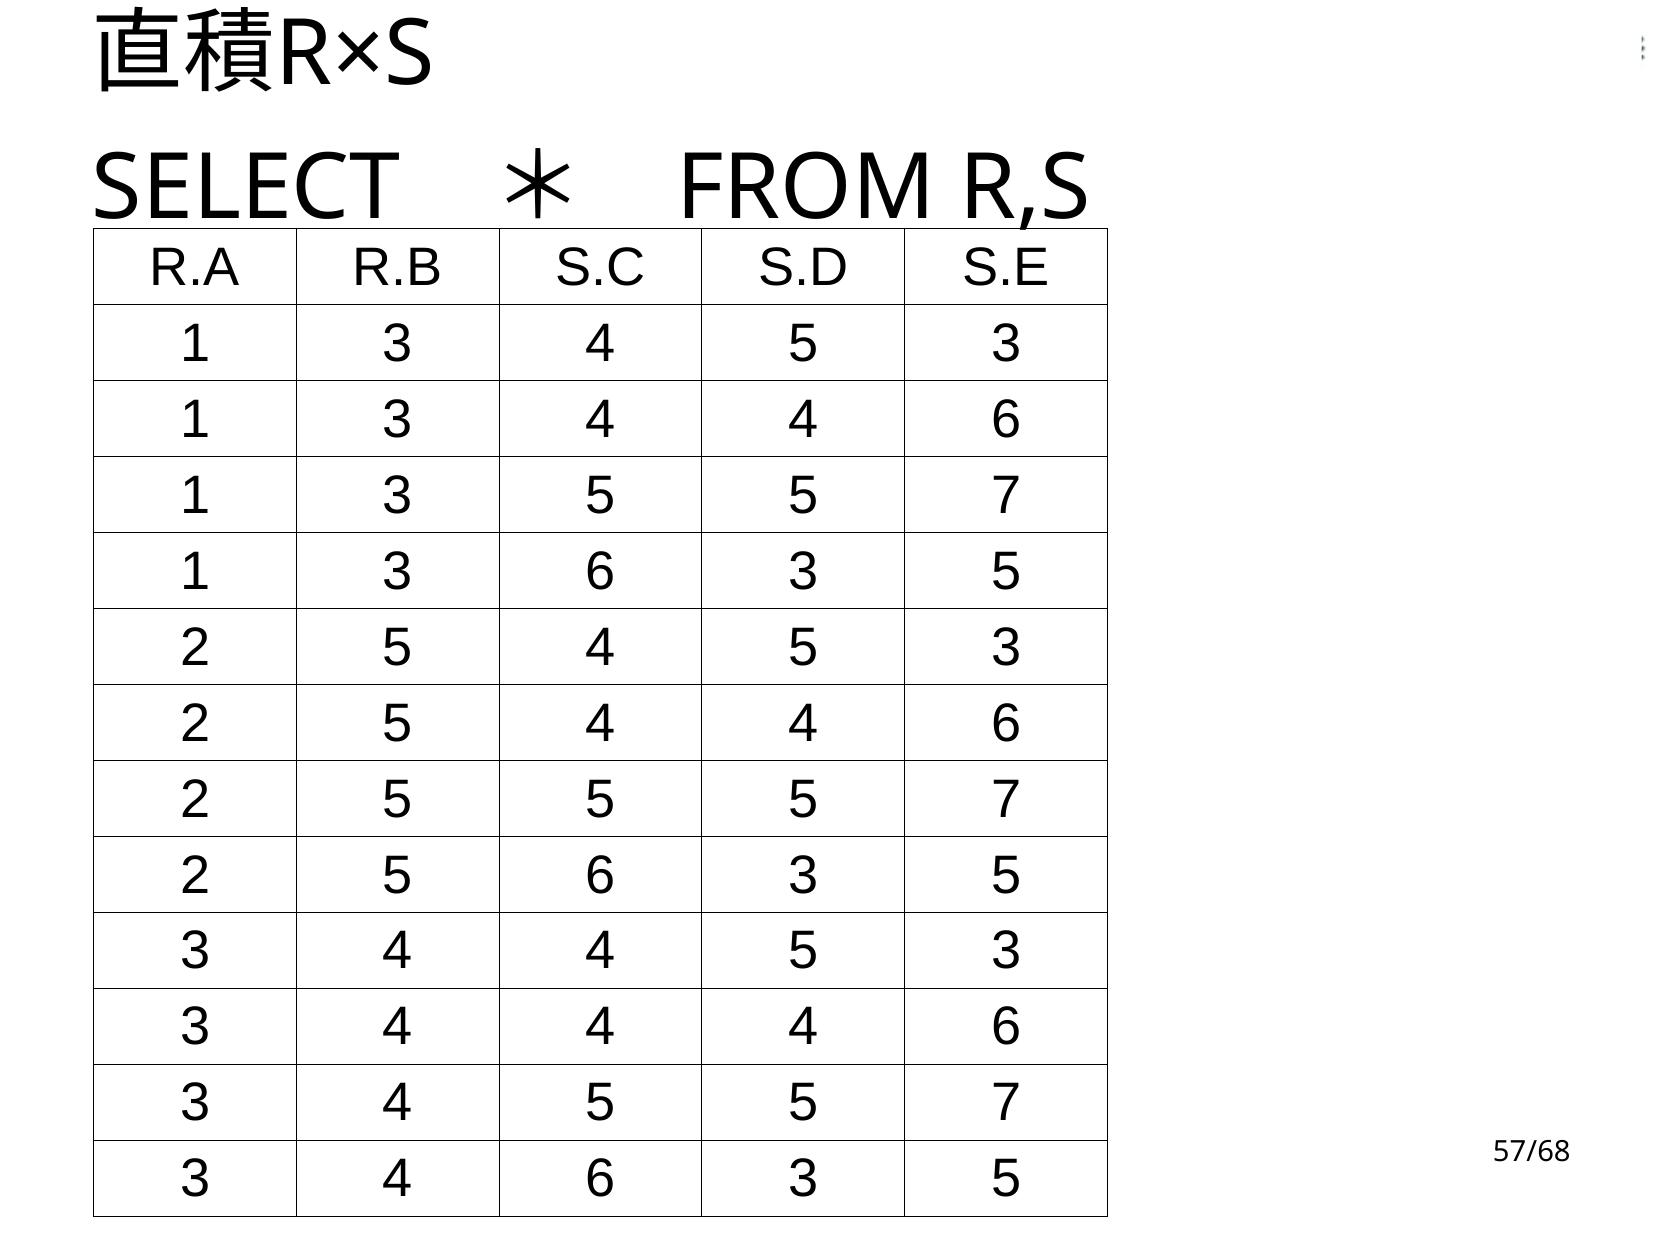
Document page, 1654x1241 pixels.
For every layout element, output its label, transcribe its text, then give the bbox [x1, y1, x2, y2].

table_cell 4 [702, 685, 904, 760]
table_cell 5 [905, 837, 1107, 912]
table_cell 1 [94, 381, 296, 456]
table_cell 5 [297, 761, 499, 836]
table_cell 5 [702, 1065, 904, 1140]
table_cell 6 [500, 1141, 701, 1216]
table_cell 5 [702, 457, 904, 532]
table_cell 3 [905, 609, 1107, 684]
table_cell 5 [702, 305, 904, 380]
table_cell 4 [500, 305, 701, 380]
table_cell 3 [702, 533, 904, 608]
table_cell 7 [905, 457, 1107, 532]
table_cell 5 [905, 1141, 1107, 1216]
table_cell 3 [297, 305, 499, 380]
table_header S.C [500, 229, 701, 304]
table_cell 4 [297, 1065, 499, 1140]
table_cell 4 [297, 913, 499, 988]
table_cell 3 [702, 837, 904, 912]
table_cell 4 [500, 989, 701, 1064]
table_cell 3 [297, 381, 499, 456]
table_cell 1 [94, 457, 296, 532]
table_cell 4 [702, 989, 904, 1064]
table_header S.E [905, 229, 1107, 304]
table_header R.A [94, 229, 296, 304]
table_cell 3 [297, 457, 499, 532]
table_cell 5 [500, 761, 701, 836]
table_cell 5 [500, 1065, 701, 1140]
table_cell 3 [905, 913, 1107, 988]
table_cell 6 [500, 837, 701, 912]
table_cell 3 [905, 305, 1107, 380]
table_cell 2 [94, 609, 296, 684]
table_cell 4 [702, 381, 904, 456]
table_cell 3 [94, 989, 296, 1064]
table_cell 3 [94, 1065, 296, 1140]
table_cell 7 [905, 1065, 1107, 1140]
table_cell 4 [500, 609, 701, 684]
table_cell 7 [905, 761, 1107, 836]
table_cell 6 [905, 381, 1107, 456]
table_cell 4 [500, 685, 701, 760]
table_cell 4 [500, 381, 701, 456]
table_cell 1 [94, 305, 296, 380]
table_cell 5 [500, 457, 701, 532]
title 直積R×S SELECT ＊ FROM R,S [0, 0, 1642, 229]
table_cell 5 [297, 837, 499, 912]
table_cell 3 [297, 533, 499, 608]
table_cell 5 [702, 913, 904, 988]
table_cell 6 [500, 533, 701, 608]
table_cell 4 [297, 989, 499, 1064]
table_cell 2 [94, 761, 296, 836]
table_header R.B [297, 229, 499, 304]
table_cell 5 [297, 609, 499, 684]
table_cell 5 [702, 761, 904, 836]
table_cell 3 [94, 1141, 296, 1216]
table_cell 2 [94, 837, 296, 912]
table_cell 3 [94, 913, 296, 988]
table_cell 4 [500, 913, 701, 988]
table_cell 5 [702, 609, 904, 684]
table_cell 6 [905, 685, 1107, 760]
picture [1642, 2, 1650, 99]
table_cell 2 [94, 685, 296, 760]
table_cell 3 [702, 1141, 904, 1216]
table_cell 5 [297, 685, 499, 760]
table_cell 6 [905, 989, 1107, 1064]
table_cell 5 [905, 533, 1107, 608]
table_header S.D [702, 229, 904, 304]
table_cell 4 [297, 1141, 499, 1216]
table_cell 1 [94, 533, 296, 608]
